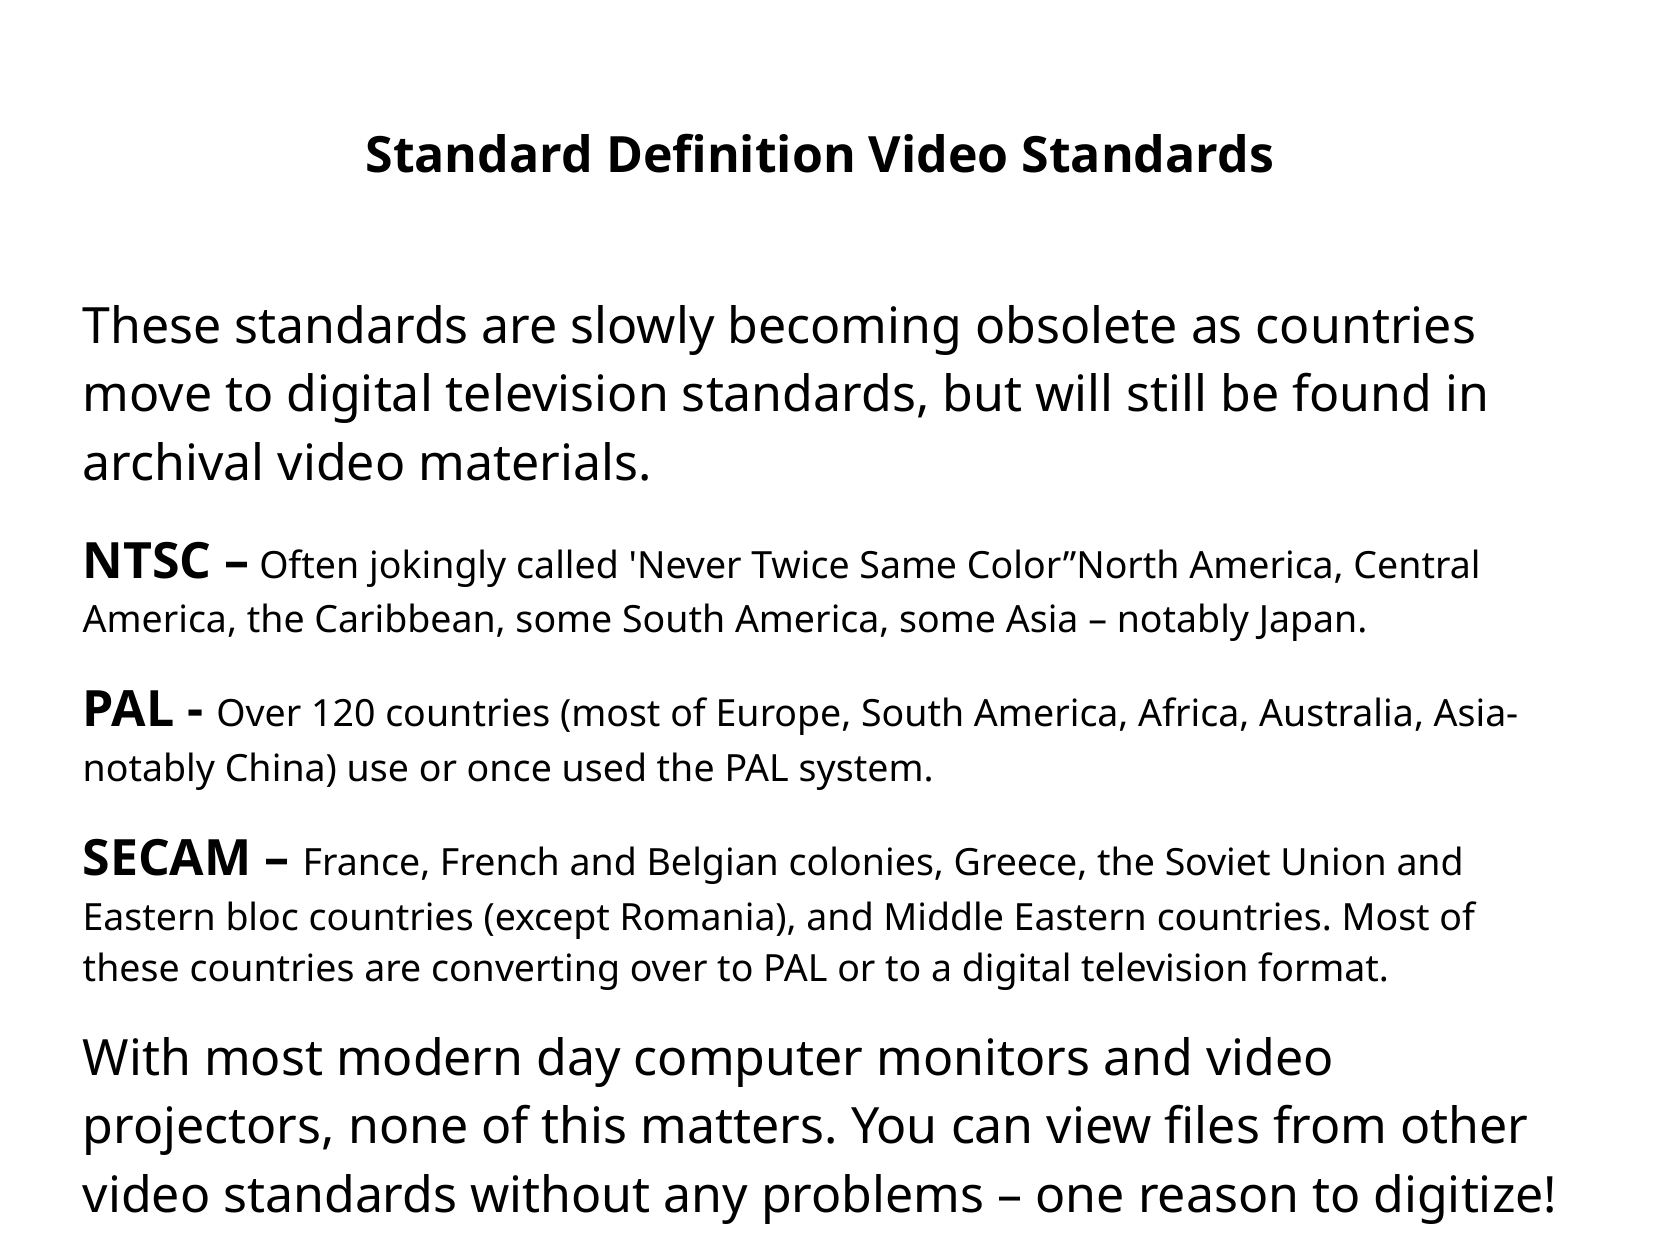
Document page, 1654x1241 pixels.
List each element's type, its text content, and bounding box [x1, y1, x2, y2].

title Standard Definition Video Standards [82, 56, 1571, 250]
list These standards are slowly becoming obsolete as countries move to digital television standards, but will still be found in archival video materials. NTSC – Often jokingly called 'Never Twice Same Color”North America, Central America, the Caribbean, some South America, some Asia – notably Japan. PAL - Over 120 countries (most of Europe, South America, Africa, Australia, Asia- notably China) use or once used the PAL system. SECAM – France, French and Belgian colonies, Greece, the Soviet Union and Eastern bloc countries (except Romania), and Middle Eastern countries. Most of these countries are converting over to PAL or to a digital television format. With most modern day computer monitors and video projectors, none of this matters. You can view files from other video standards without any problems – one reason to digitize! [82, 290, 1571, 1241]
